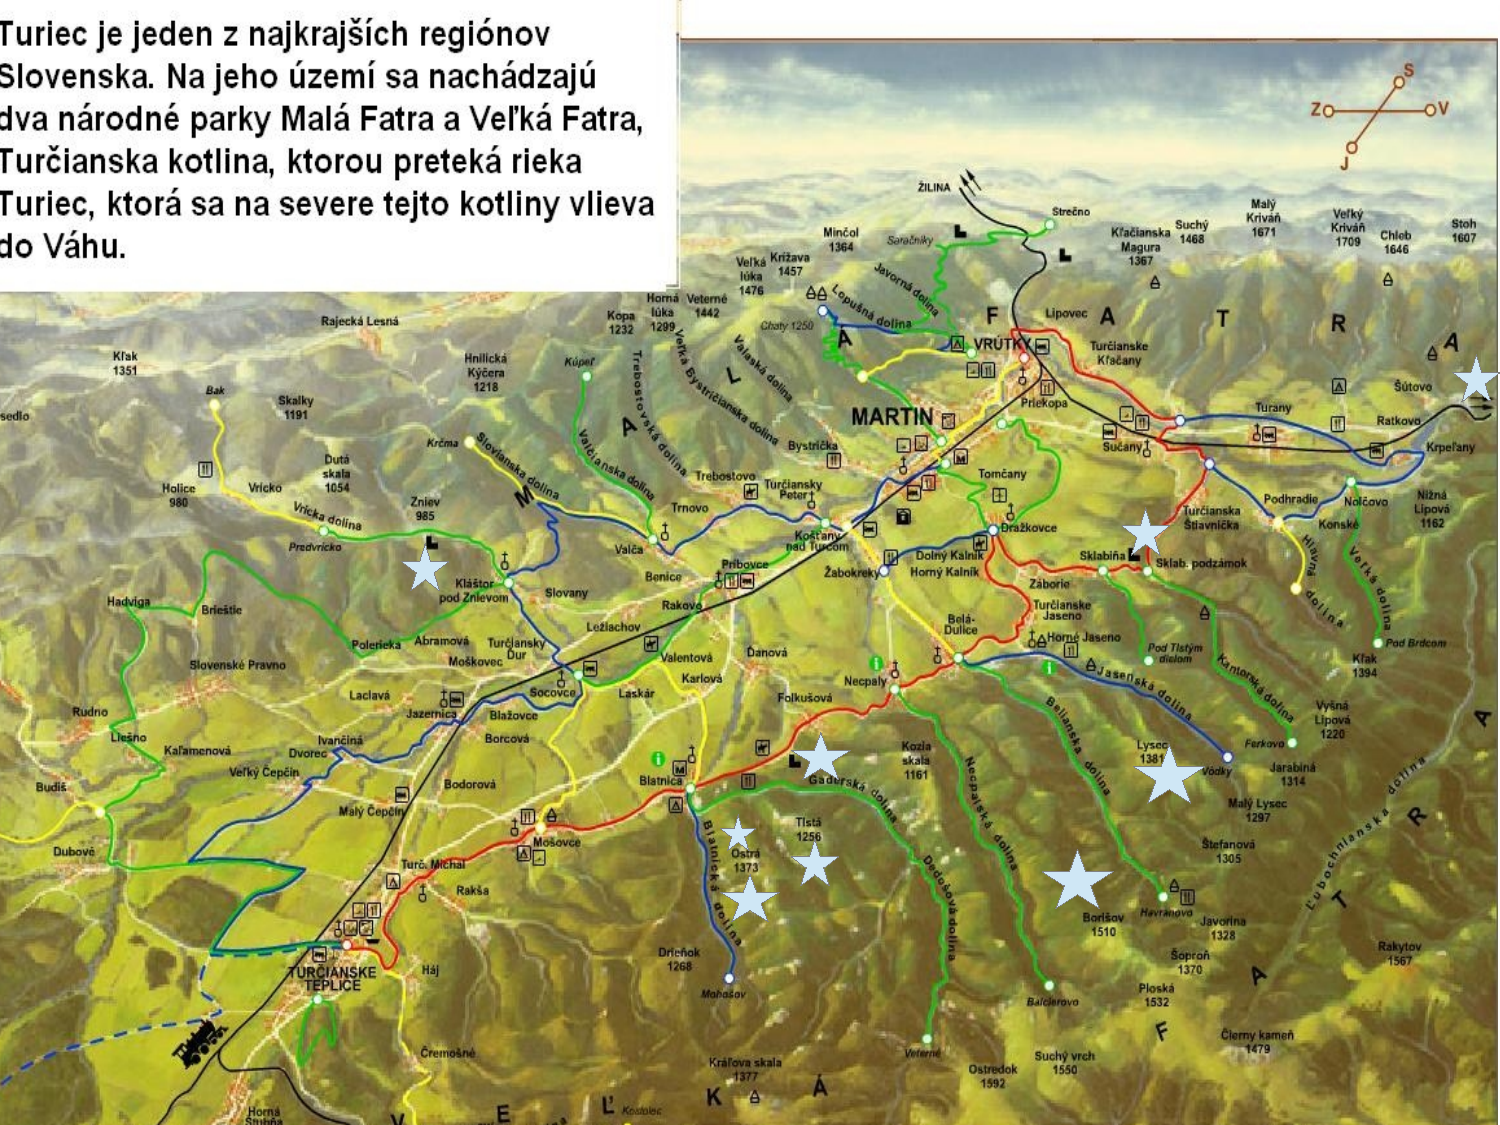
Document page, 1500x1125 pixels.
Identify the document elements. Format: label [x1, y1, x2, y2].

text_box [720, 874, 780, 922]
text_box [720, 814, 756, 851]
text_box [1452, 354, 1500, 402]
text_box [401, 543, 449, 591]
text_box [1122, 507, 1170, 556]
text_box [1133, 744, 1205, 804]
text_box [1042, 849, 1114, 909]
text_box [791, 838, 839, 886]
picture [0, 0, 1500, 1125]
text_box [791, 732, 851, 780]
